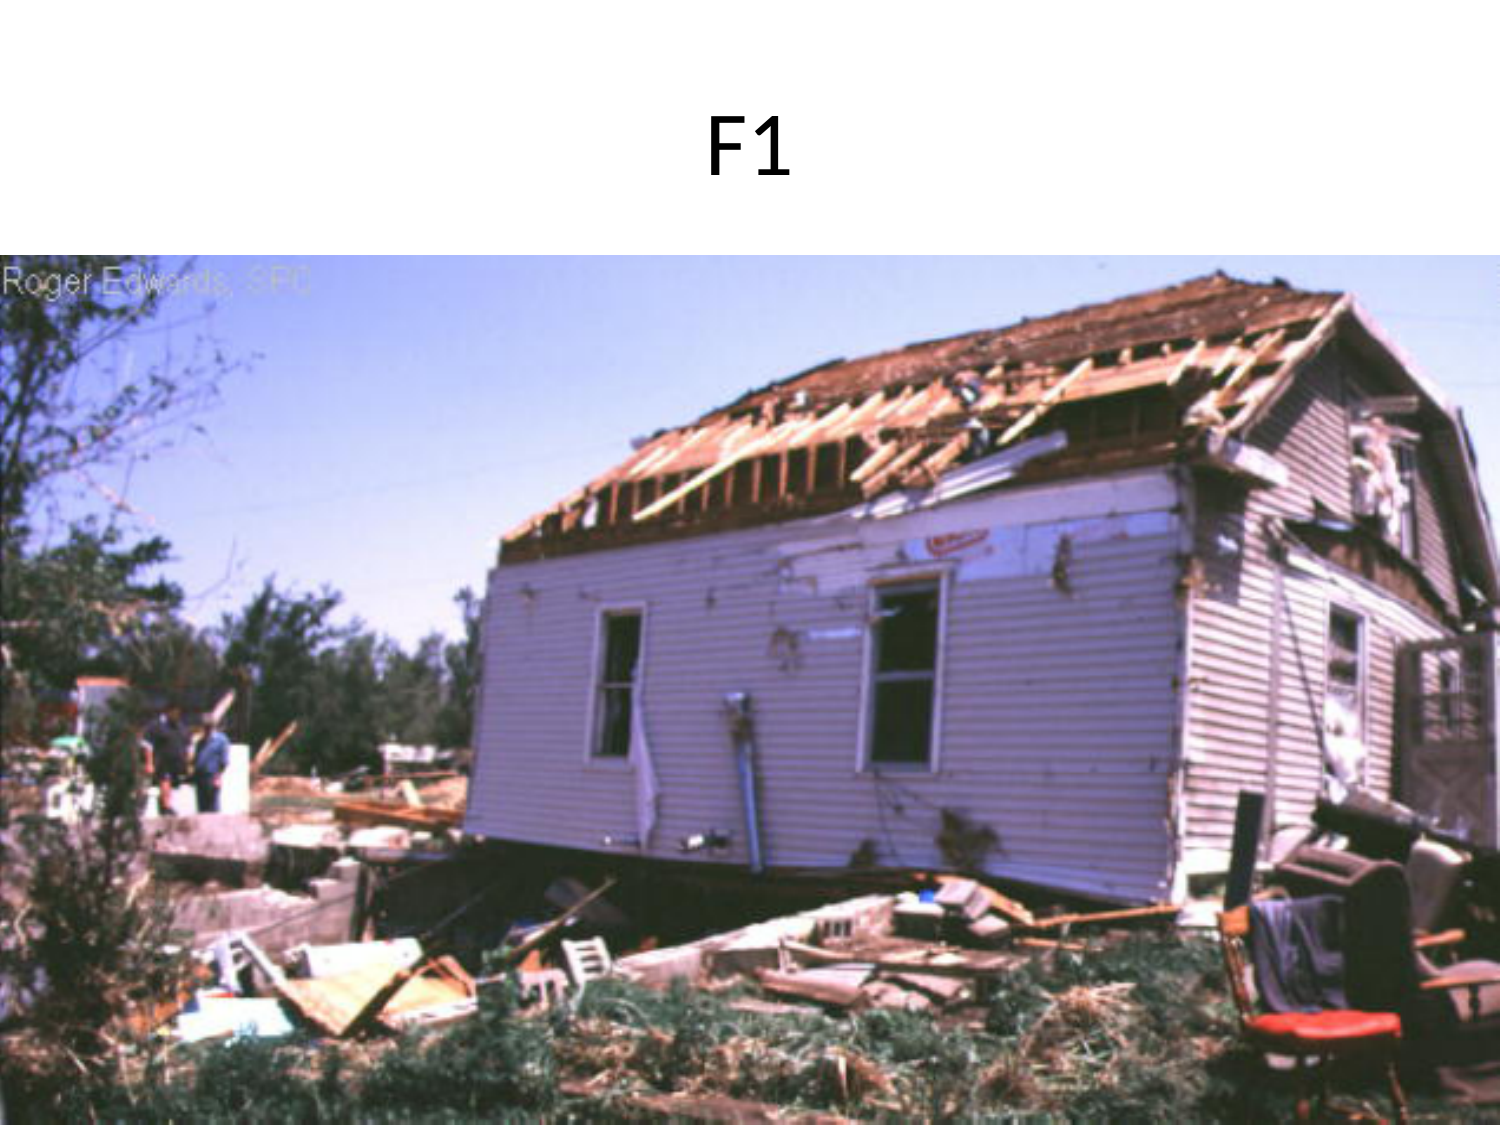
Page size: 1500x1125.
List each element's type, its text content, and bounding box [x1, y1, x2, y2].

title F1 [75, 45, 1425, 233]
picture [0, 255, 1500, 1125]
